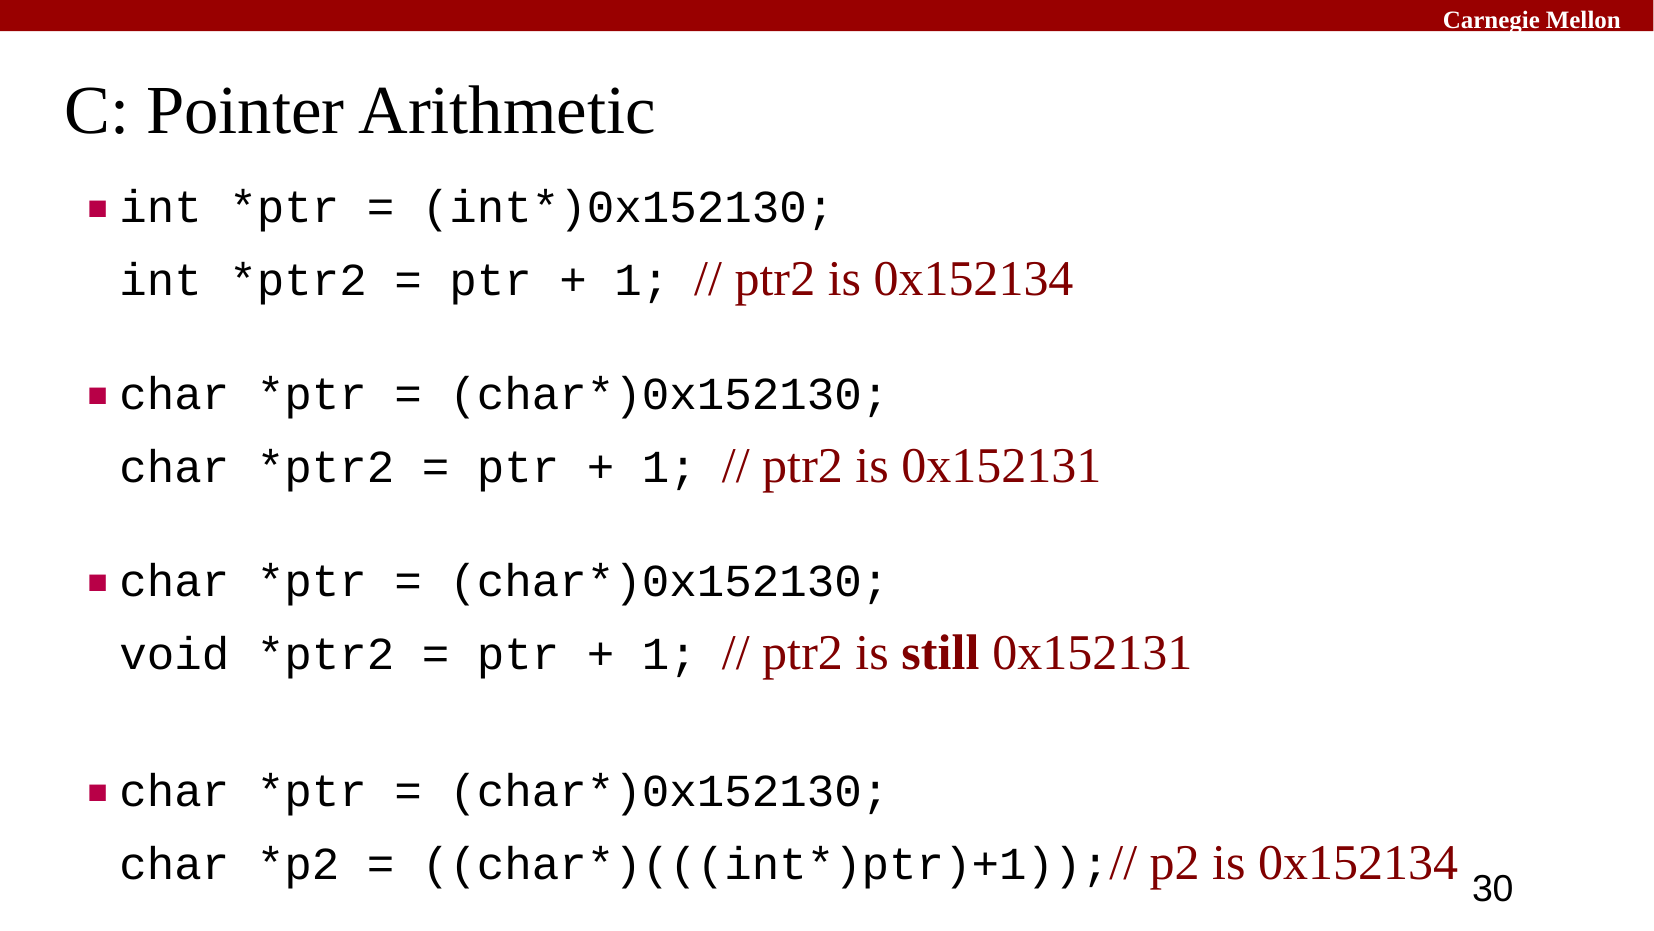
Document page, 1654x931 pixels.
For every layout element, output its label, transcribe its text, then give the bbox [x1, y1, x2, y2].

list int *ptr = (int*)0x152130; int *ptr2 = ptr + 1; // ptr2 is 0x152134 char *ptr = (char*)0x152130; char *ptr2 = ptr + 1; // ptr2 is 0x152131 char *ptr = (char*)0x152130; void *ptr2 = ptr + 1; // ptr2 is still 0x152131 char *ptr = (char*)0x152130; char *p2 = ((char*)(((int*)ptr)+1));// p2 is 0x152134 [71, 184, 1591, 931]
title C: Pointer Arithmetic [64, 58, 1576, 163]
